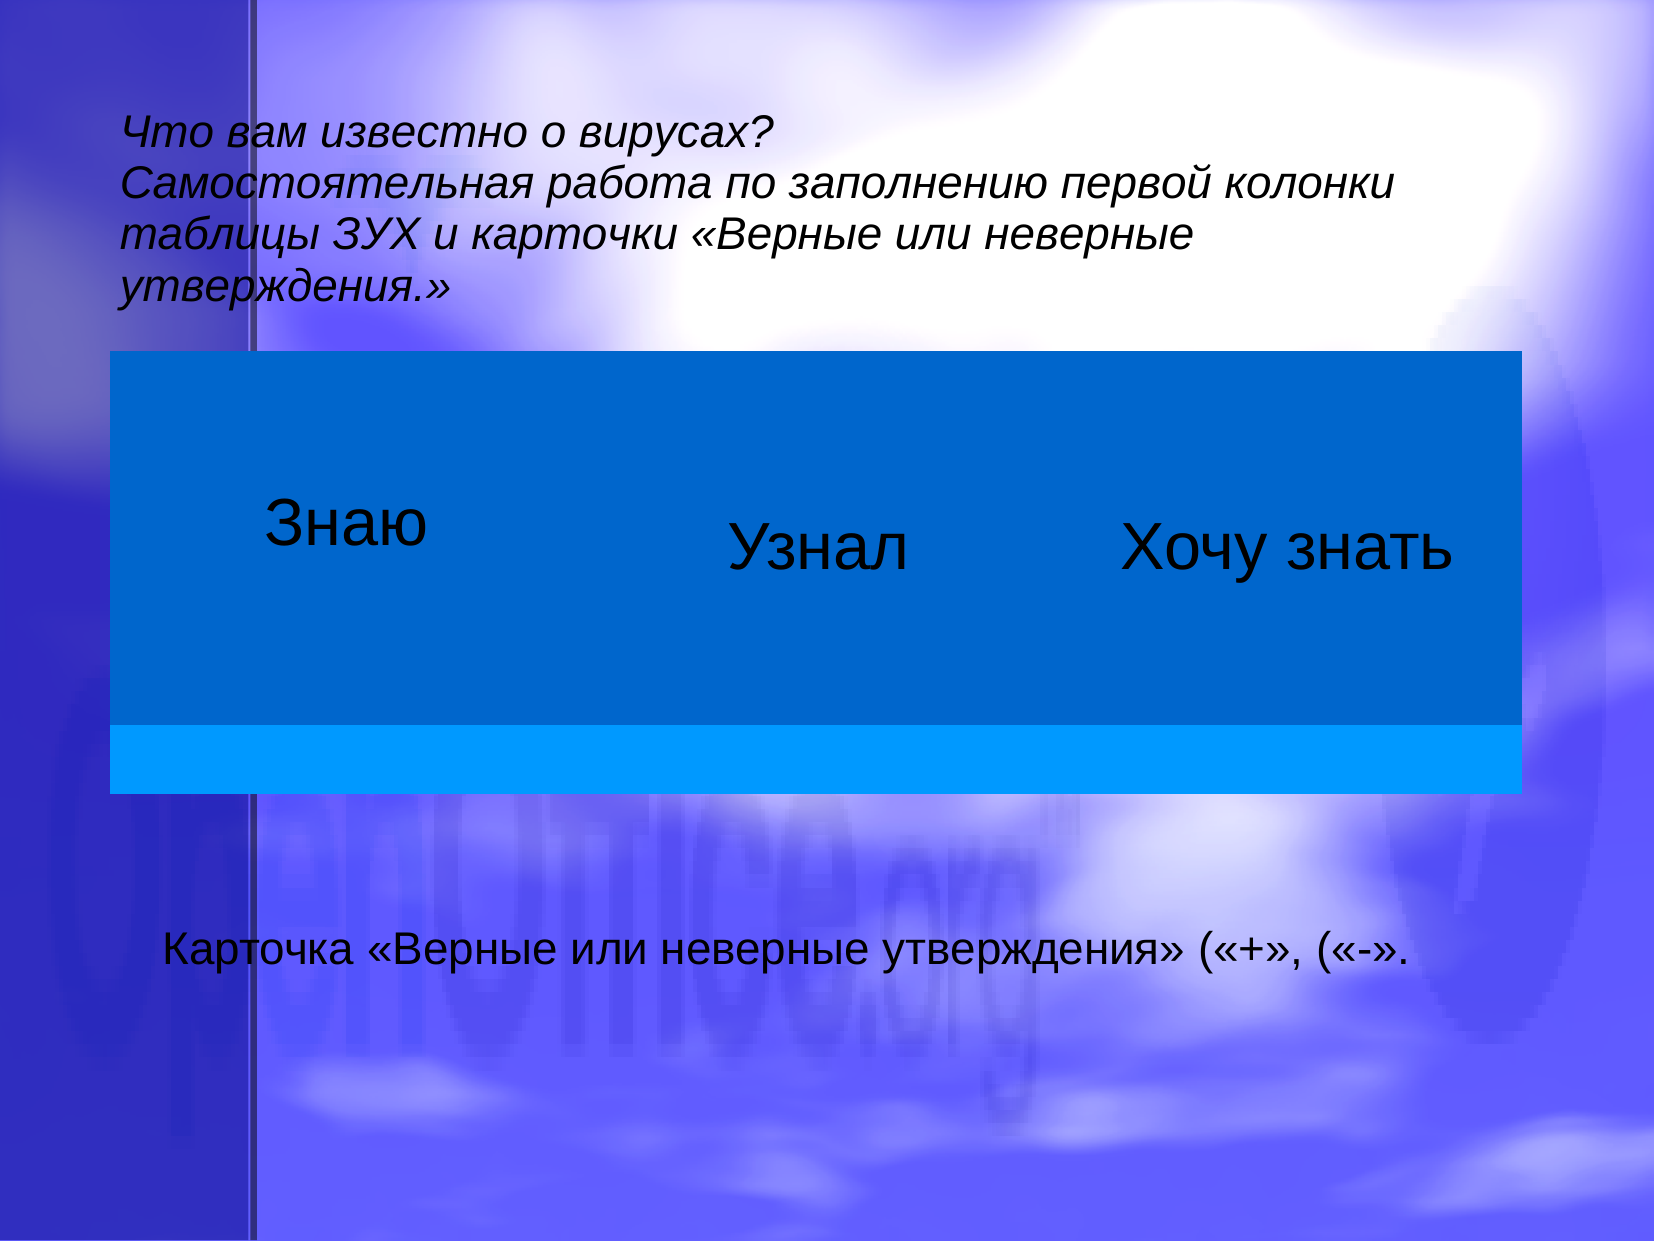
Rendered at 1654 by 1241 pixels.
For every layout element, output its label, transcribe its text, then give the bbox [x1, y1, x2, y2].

table_header Знаю [110, 351, 584, 725]
text_box Карточка «Верные или неверные утверждения» («+», («-». [147, 915, 1426, 982]
table_cell [584, 725, 1053, 794]
table_header Хочу знать [1053, 351, 1522, 725]
title Что вам известно о вирусах? Самостоятельная работа по заполнению первой колонки таблицы ЗУХ и карточки «Верные или неверные утверждения.» [119, 104, 1533, 312]
table_header Узнал [584, 351, 1053, 725]
table_cell [1053, 725, 1522, 794]
table_cell Вирусы- это мельчайшие живые организмы [257, 0, 1654, 1241]
table_cell [110, 725, 584, 794]
